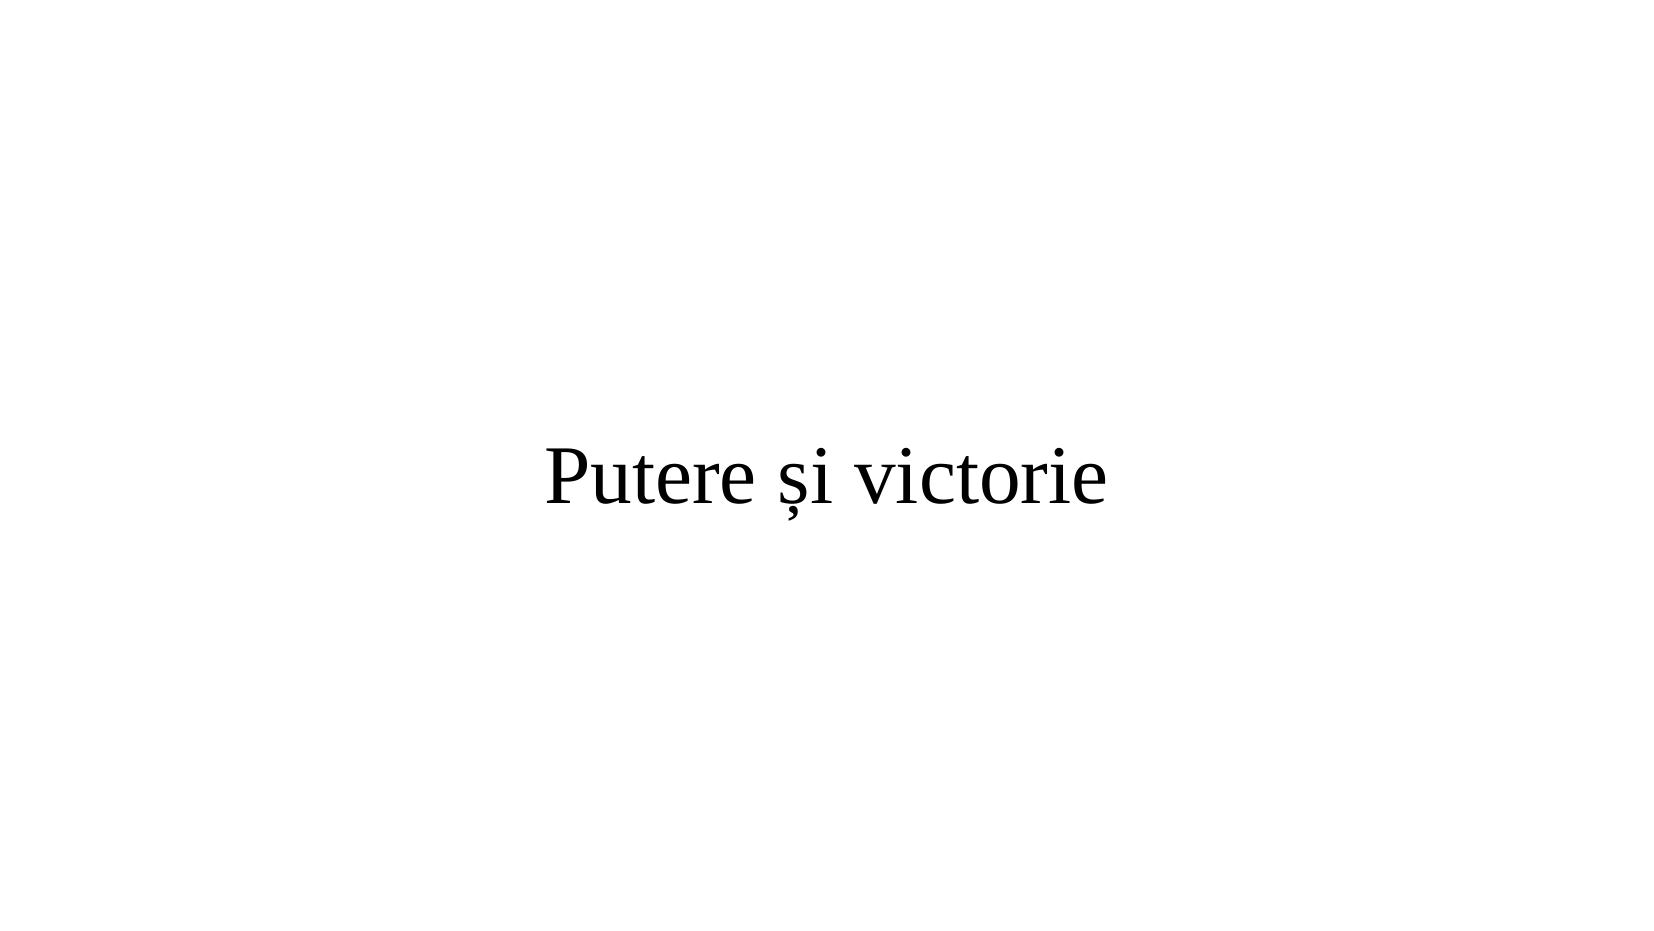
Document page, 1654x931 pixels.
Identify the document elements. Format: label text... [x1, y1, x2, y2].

title Putere și victorie [165, 420, 1489, 522]
